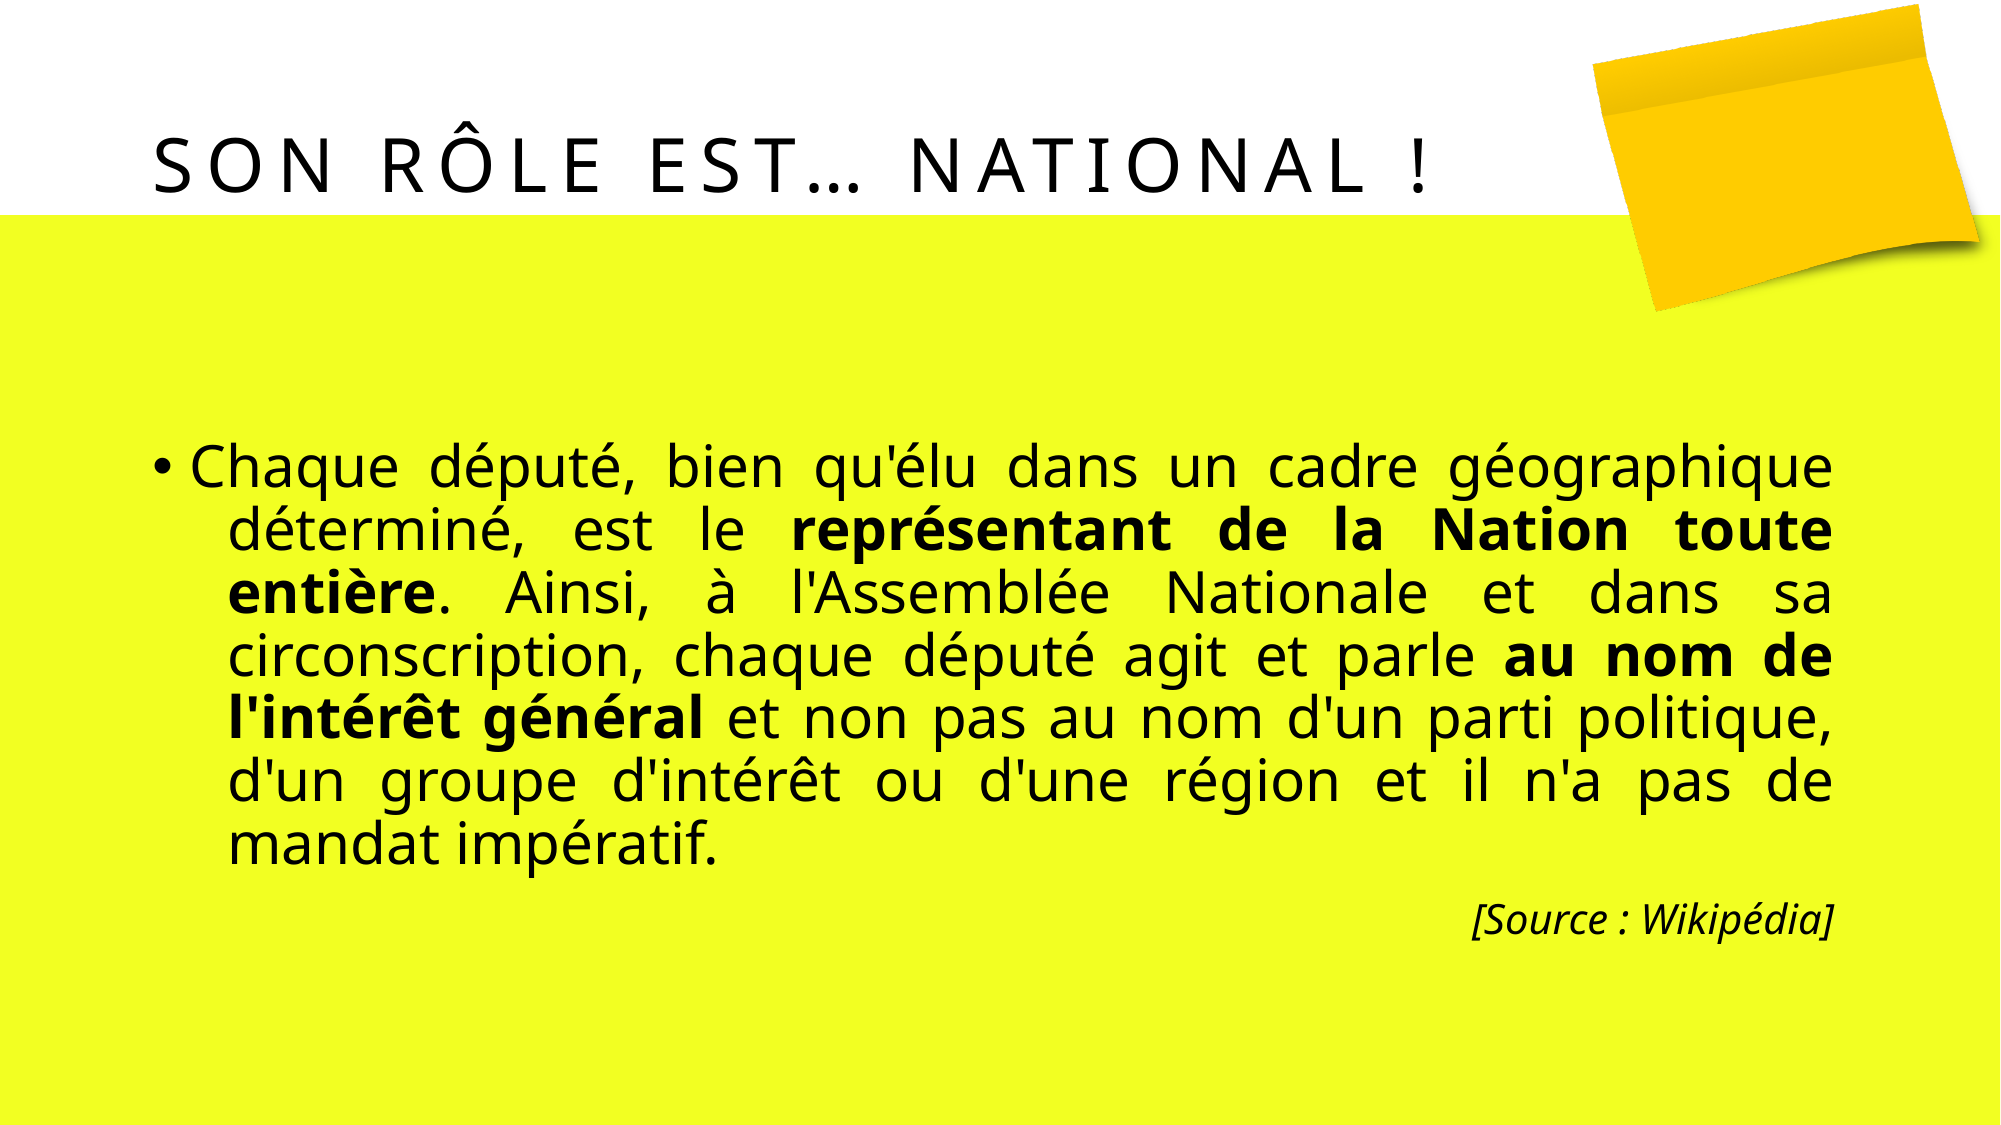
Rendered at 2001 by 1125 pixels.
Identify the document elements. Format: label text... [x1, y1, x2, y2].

list Chaque député, bien qu'élu dans un cadre géographique déterminé, est le représentant de la Nation toute entière. Ainsi, à l'Assemblée Nationale et dans sa circonscription, chaque député agit et parle au nom de l'intérêt général et non pas au nom d'un parti politique, d'un groupe d'intérêt ou d'une région et il n'a pas de mandat impératif. [Source : Wikipédia] [137, 367, 1863, 1014]
title SON RÔLE EST… NATIONAL ! [137, 59, 1863, 278]
